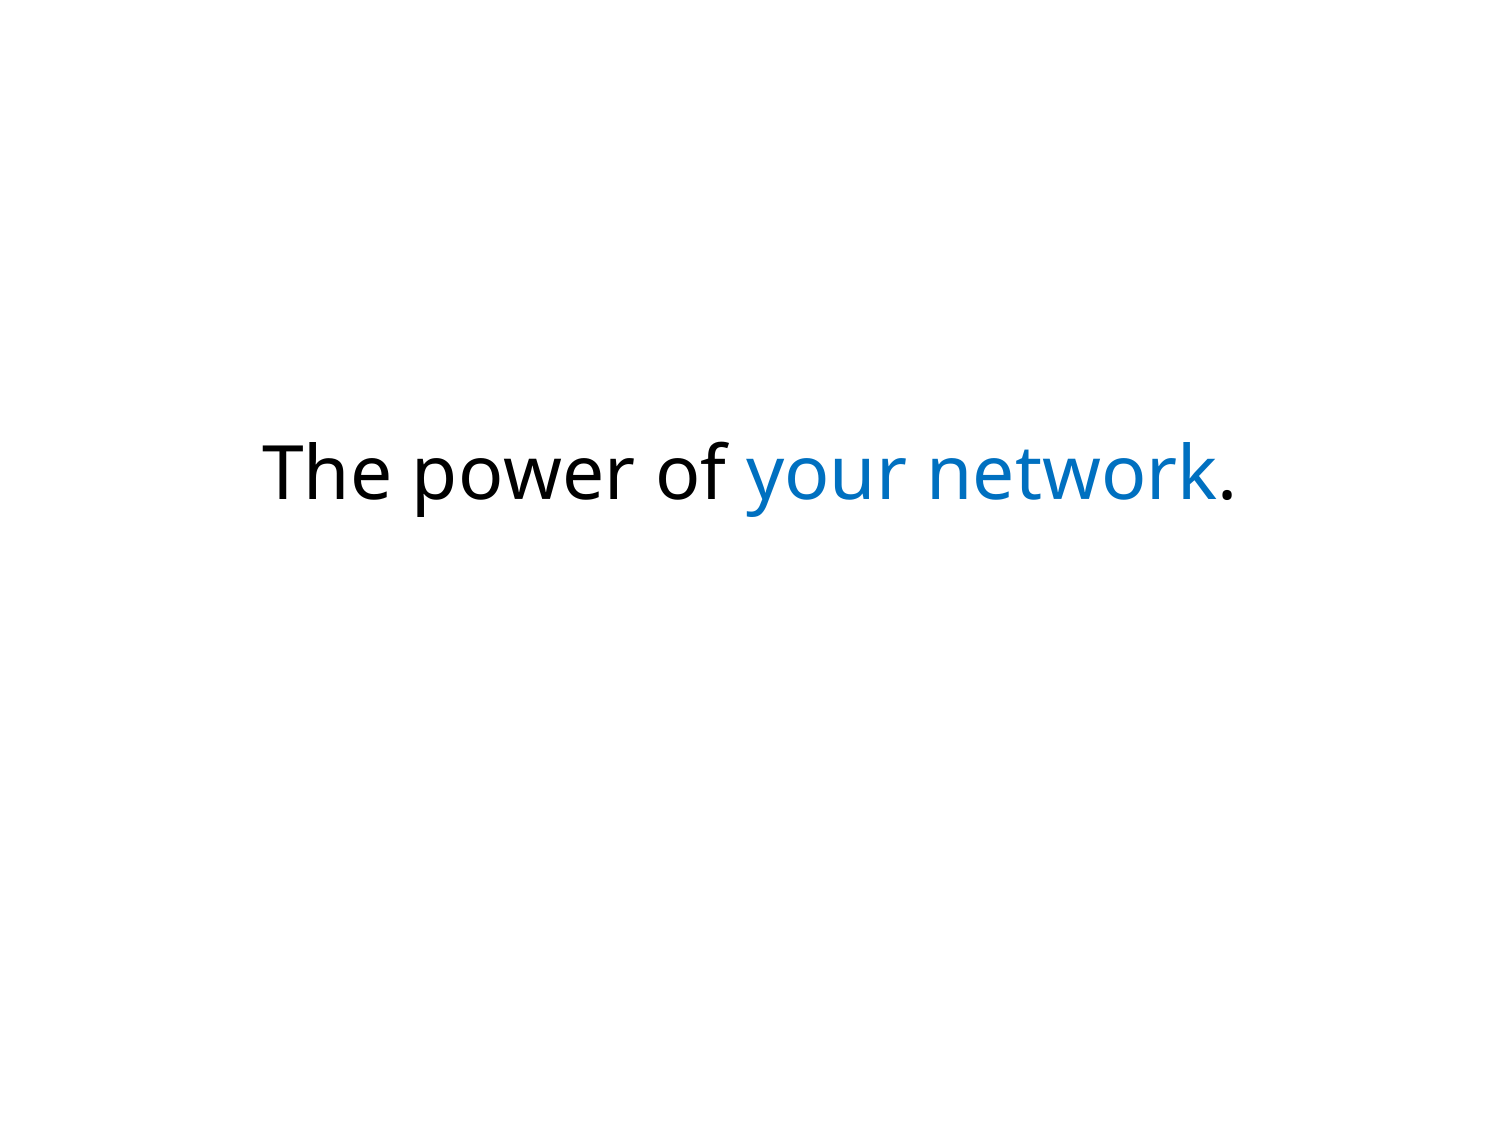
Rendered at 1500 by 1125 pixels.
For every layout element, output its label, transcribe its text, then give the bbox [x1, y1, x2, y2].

text_box The power of your network. [112, 349, 1388, 591]
